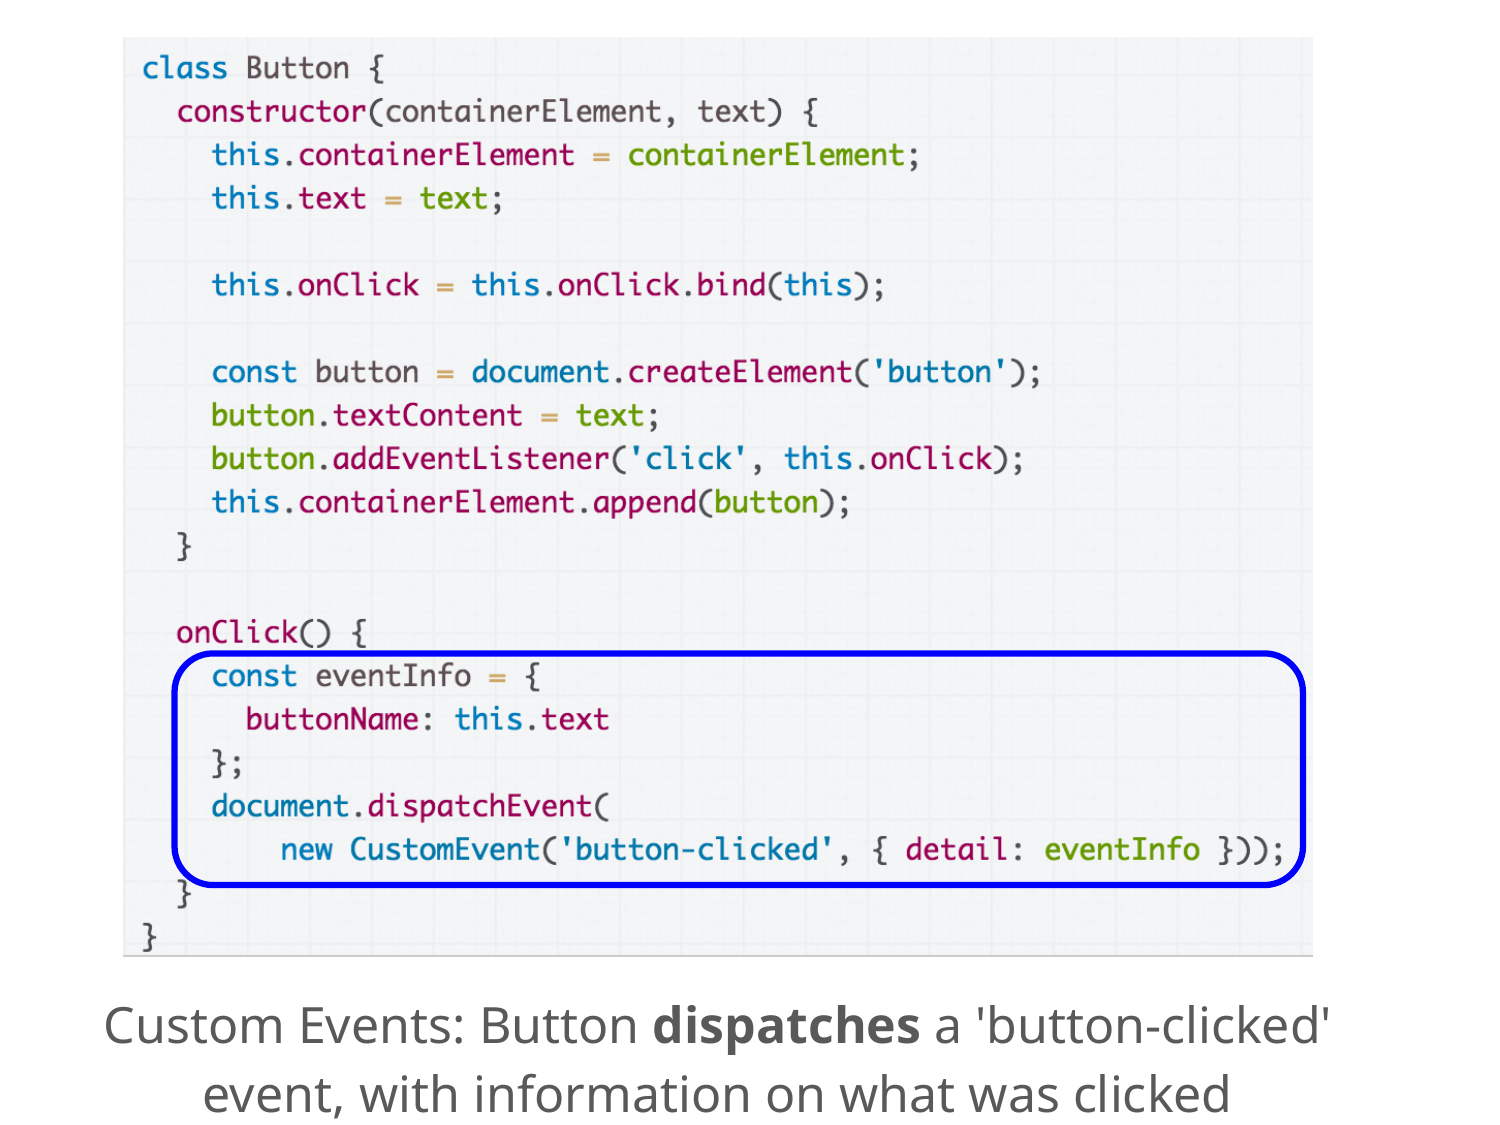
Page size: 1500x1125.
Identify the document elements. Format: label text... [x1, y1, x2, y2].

picture [123, 37, 1313, 957]
list Custom Events: Button dispatches a 'button-clicked' event, with information on what was clicked [17, 969, 1419, 1088]
